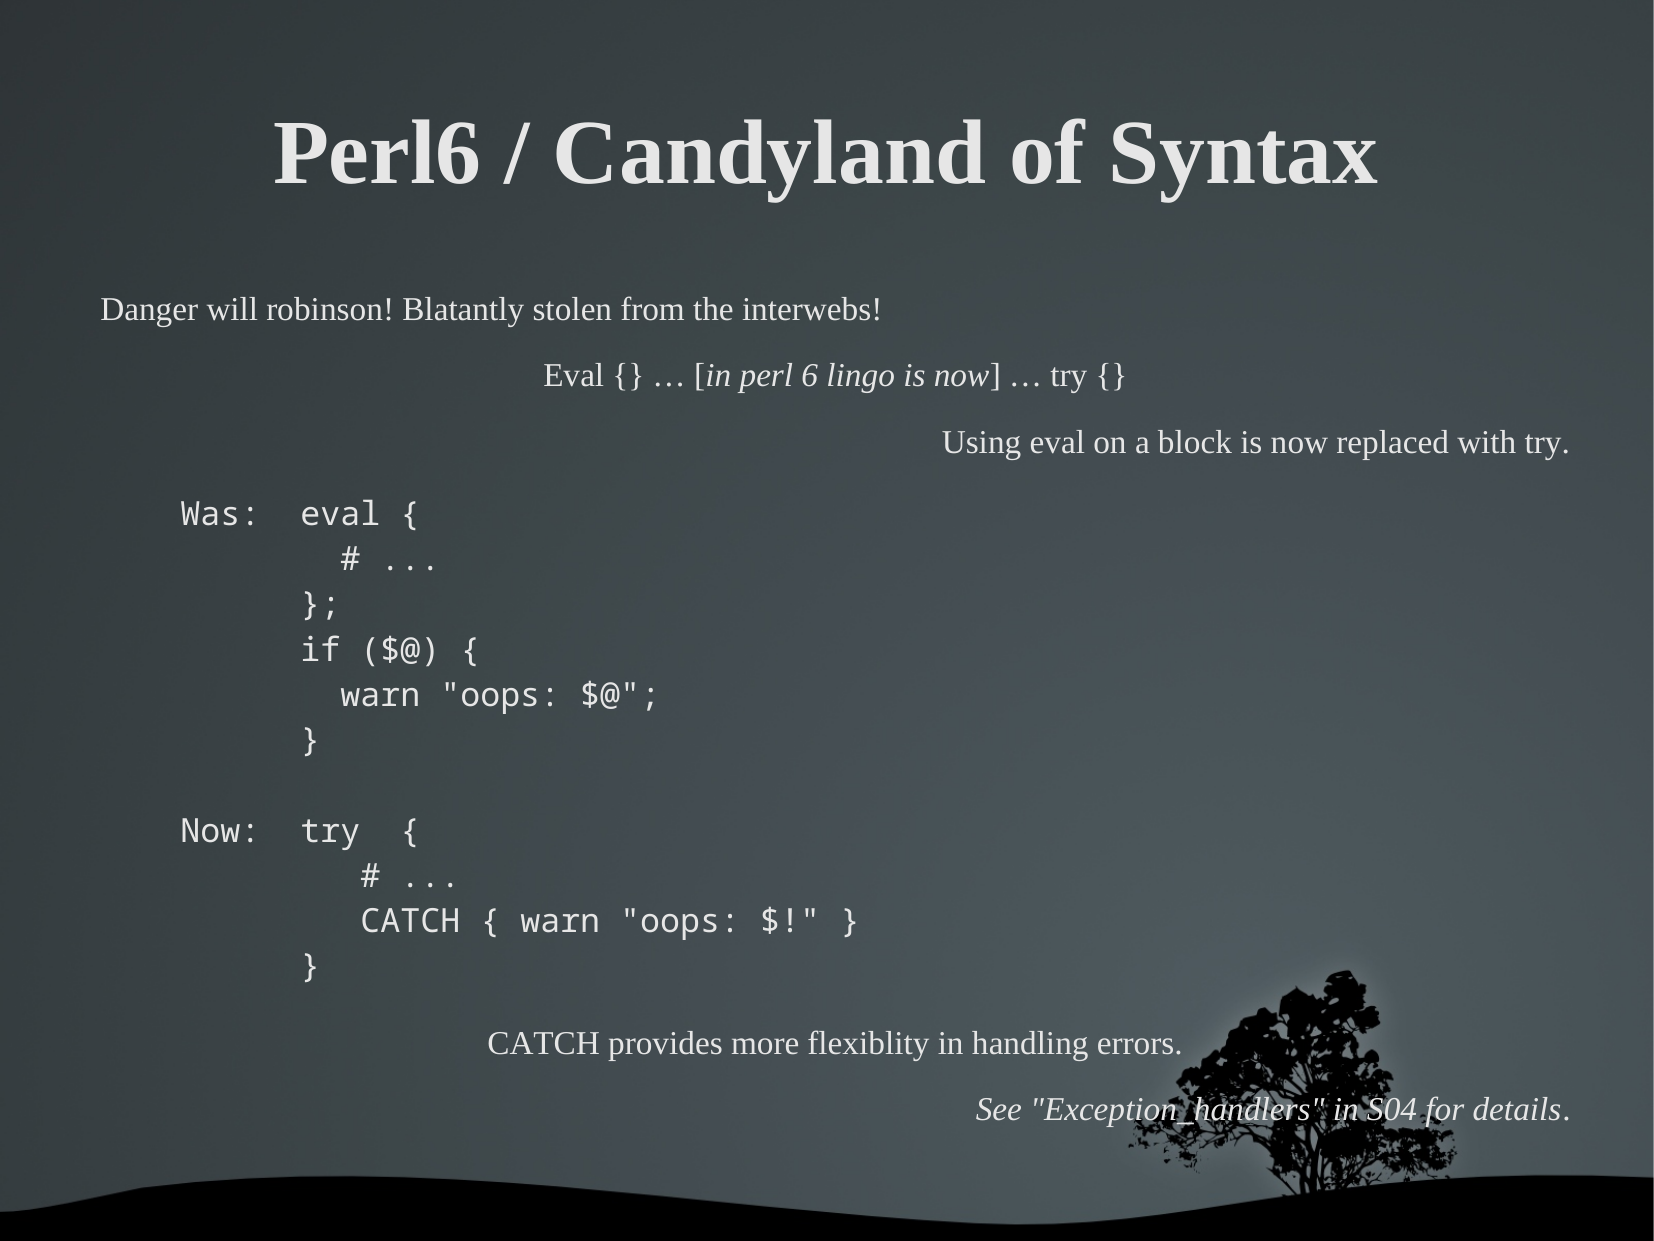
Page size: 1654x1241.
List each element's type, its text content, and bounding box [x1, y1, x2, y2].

picture [0, 0, 1654, 1241]
title Perl6 / Candyland of Syntax [82, 49, 1571, 257]
list Danger will robinson! Blatantly stolen from the interwebs! Eval {} … [in perl 6 lingo is now] … try {} Using eval on a block is now replaced with try. Was: eval { # ... }; if ($@) { warn "oops: $@"; } Now: try { # ... CATCH { warn "oops: $!" } } CATCH provides more flexiblity in handling errors. See "Exception_handlers" in S04 for details. [82, 290, 1571, 1094]
